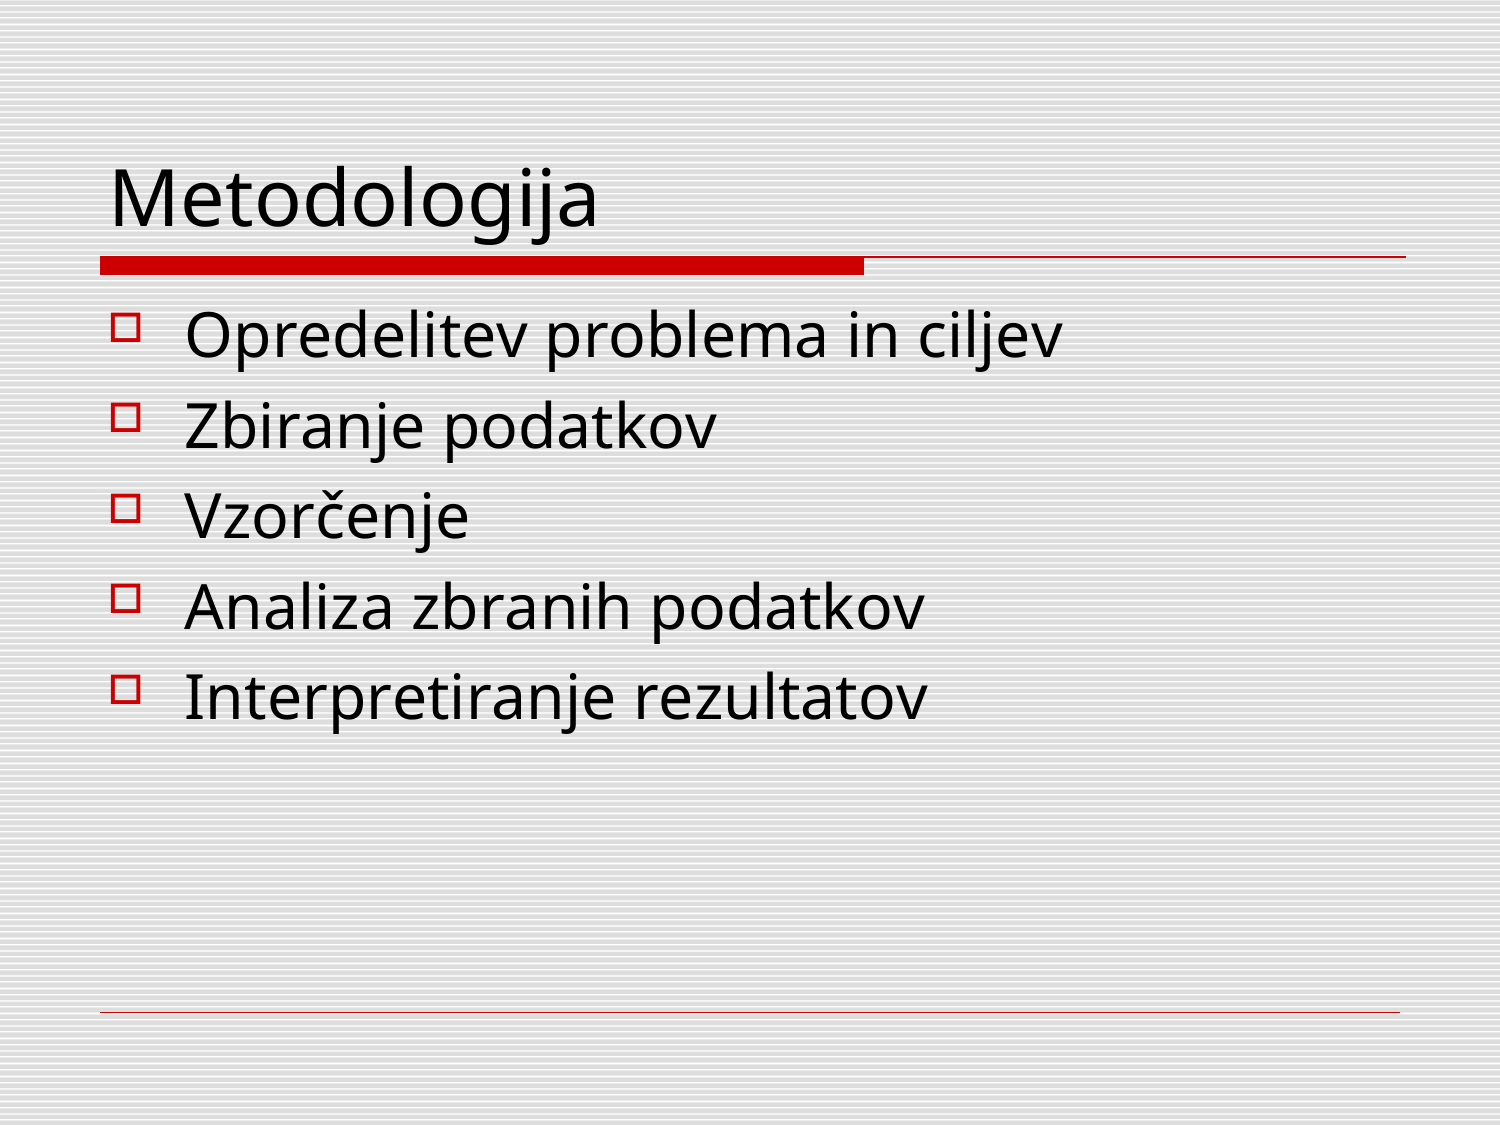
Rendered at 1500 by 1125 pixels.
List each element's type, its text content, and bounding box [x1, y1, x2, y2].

picture [0, 0, 1500, 1125]
list Opredelitev problema in ciljev Zbiranje podatkov Vzorčenje Analiza zbranih podatkov Interpretiranje rezultatov [92, 287, 1406, 988]
title Metodologija [94, 49, 1407, 250]
